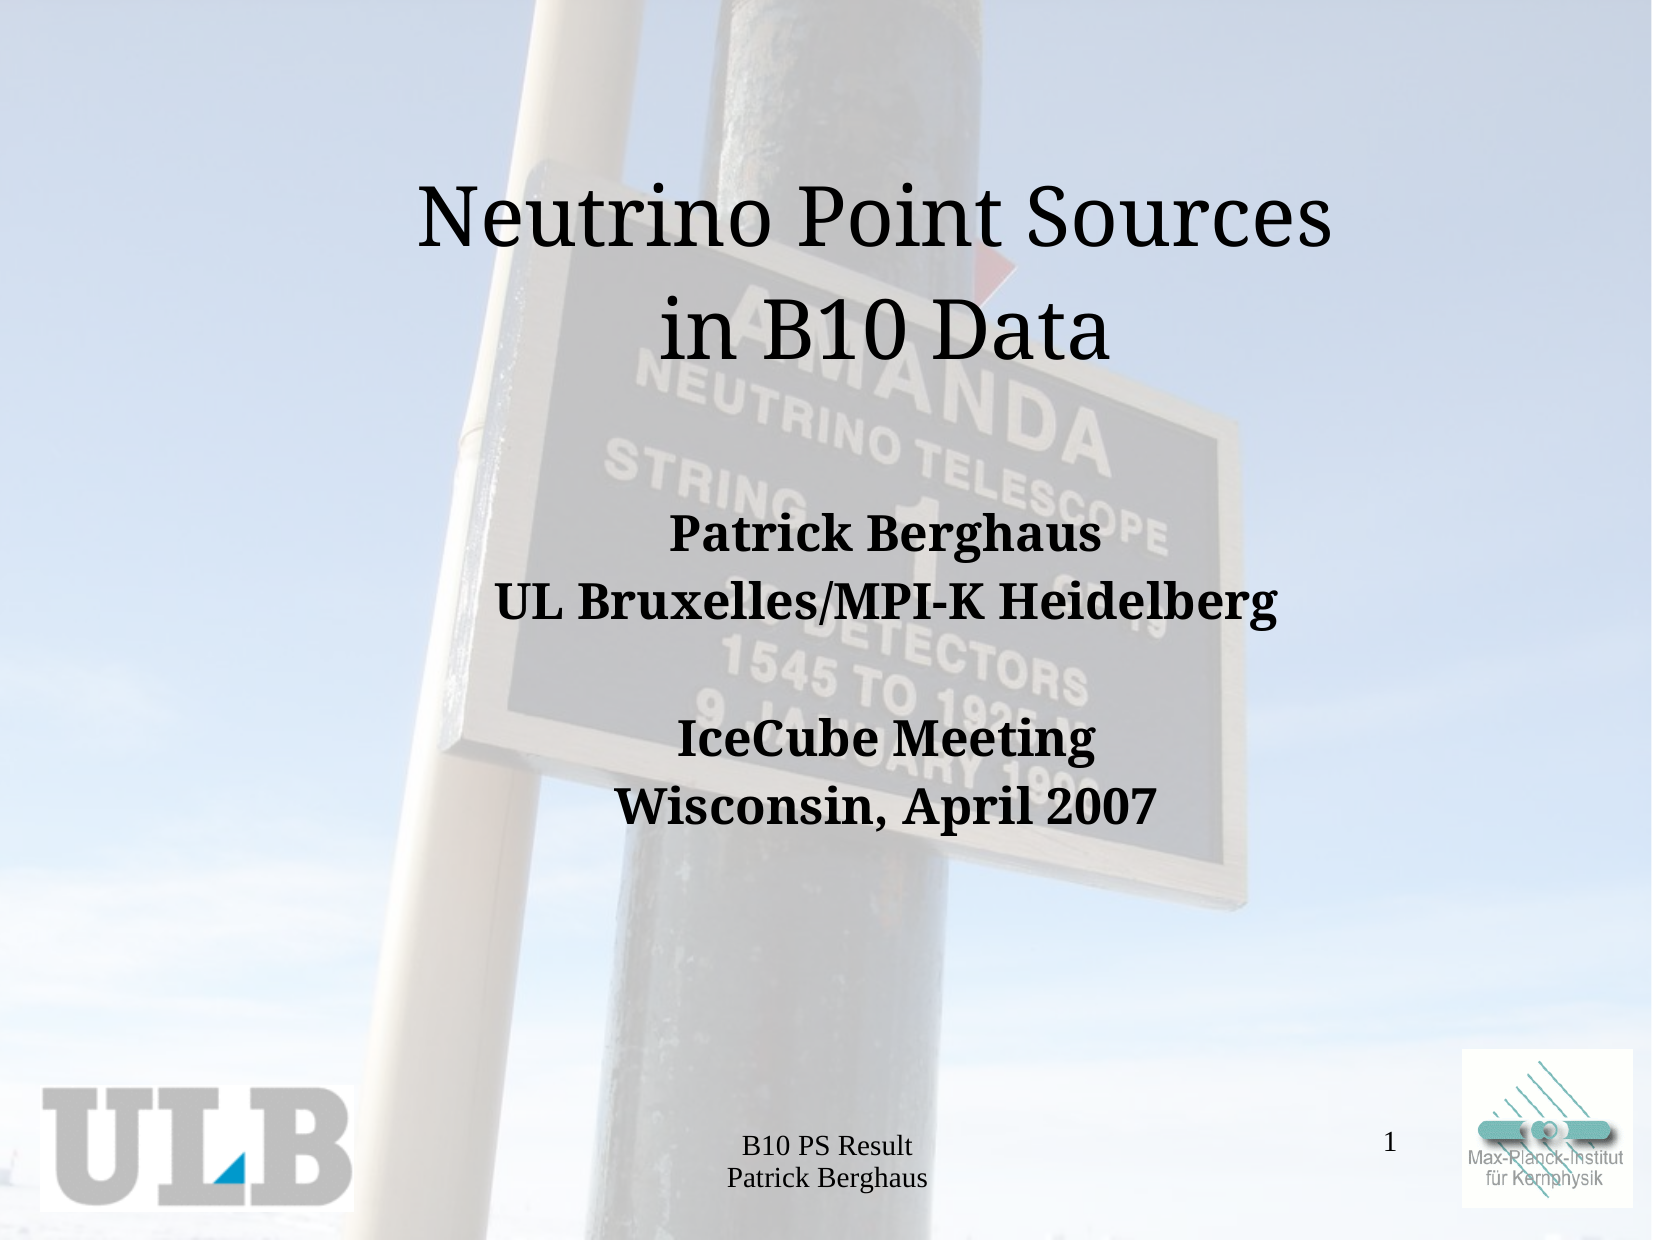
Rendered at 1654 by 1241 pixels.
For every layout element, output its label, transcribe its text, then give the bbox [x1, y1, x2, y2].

text_box Neutrino Point Sources in B10 Data Patrick Berghaus UL Bruxelles/MPI-K Heidelberg IceCube Meeting Wisconsin, April 2007 [402, 150, 1313, 897]
picture [1462, 1049, 1633, 1208]
picture [40, 1085, 354, 1212]
